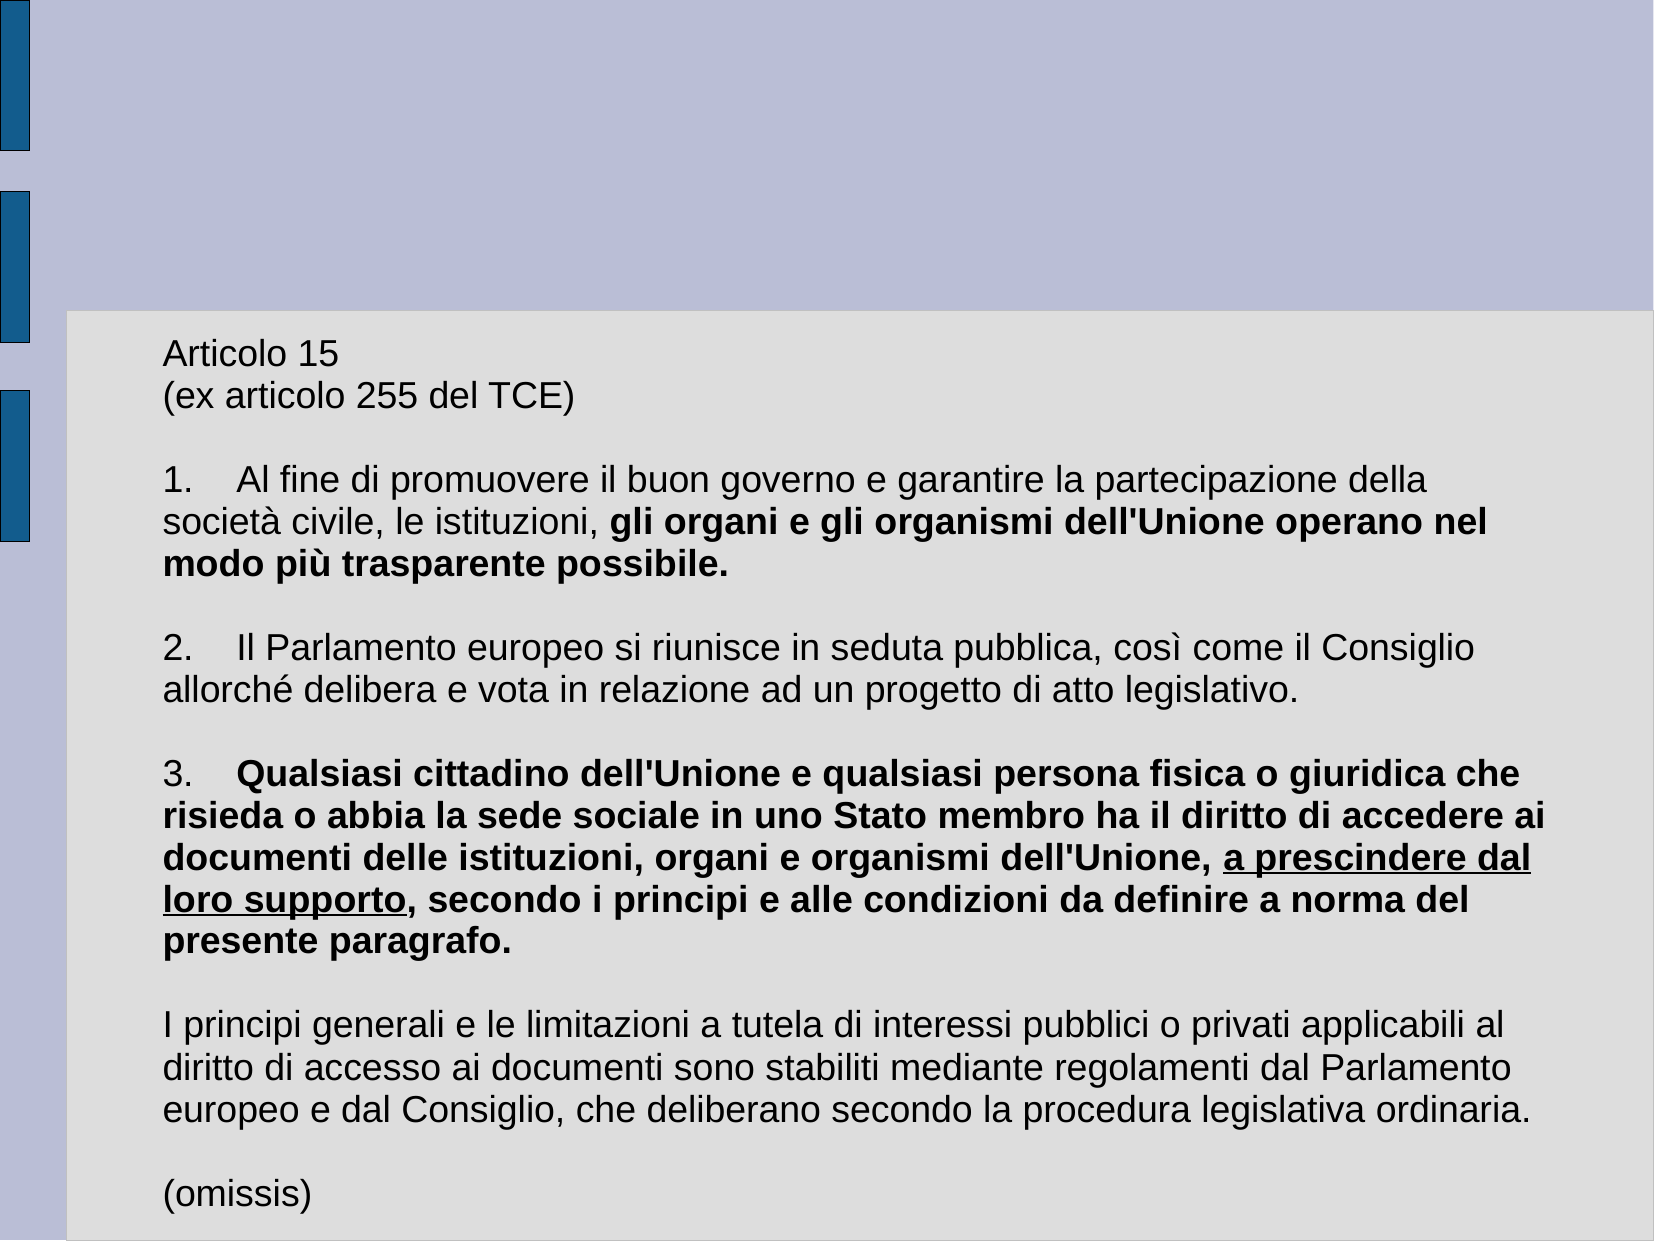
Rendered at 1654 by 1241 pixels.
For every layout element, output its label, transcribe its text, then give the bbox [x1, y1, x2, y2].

text_box Articolo 15 (ex articolo 255 del TCE) 1. Al fine di promuovere il buon governo e garantire la partecipazione della società civile, le istituzioni, gli organi e gli organismi dell'Unione operano nel modo più trasparente possibile. 2. Il Parlamento europeo si riunisce in seduta pubblica, così come il Consiglio allorché delibera e vota in relazione ad un progetto di atto legislativo. 3. Qualsiasi cittadino dell'Unione e qualsiasi persona fisica o giuridica che risieda o abbia la sede sociale in uno Stato membro ha il diritto di accedere ai documenti delle istituzioni, organi e organismi dell'Unione, a prescindere dal loro supporto, secondo i principi e alle condizioni da definire a norma del presente paragrafo. I principi generali e le limitazioni a tutela di interessi pubblici o privati applicabili al diritto di accesso ai documenti sono stabiliti mediante regolamenti dal Parlamento europeo e dal Consiglio, che deliberano secondo la procedura legislativa ordinaria. (omissis) [147, 324, 1565, 1231]
